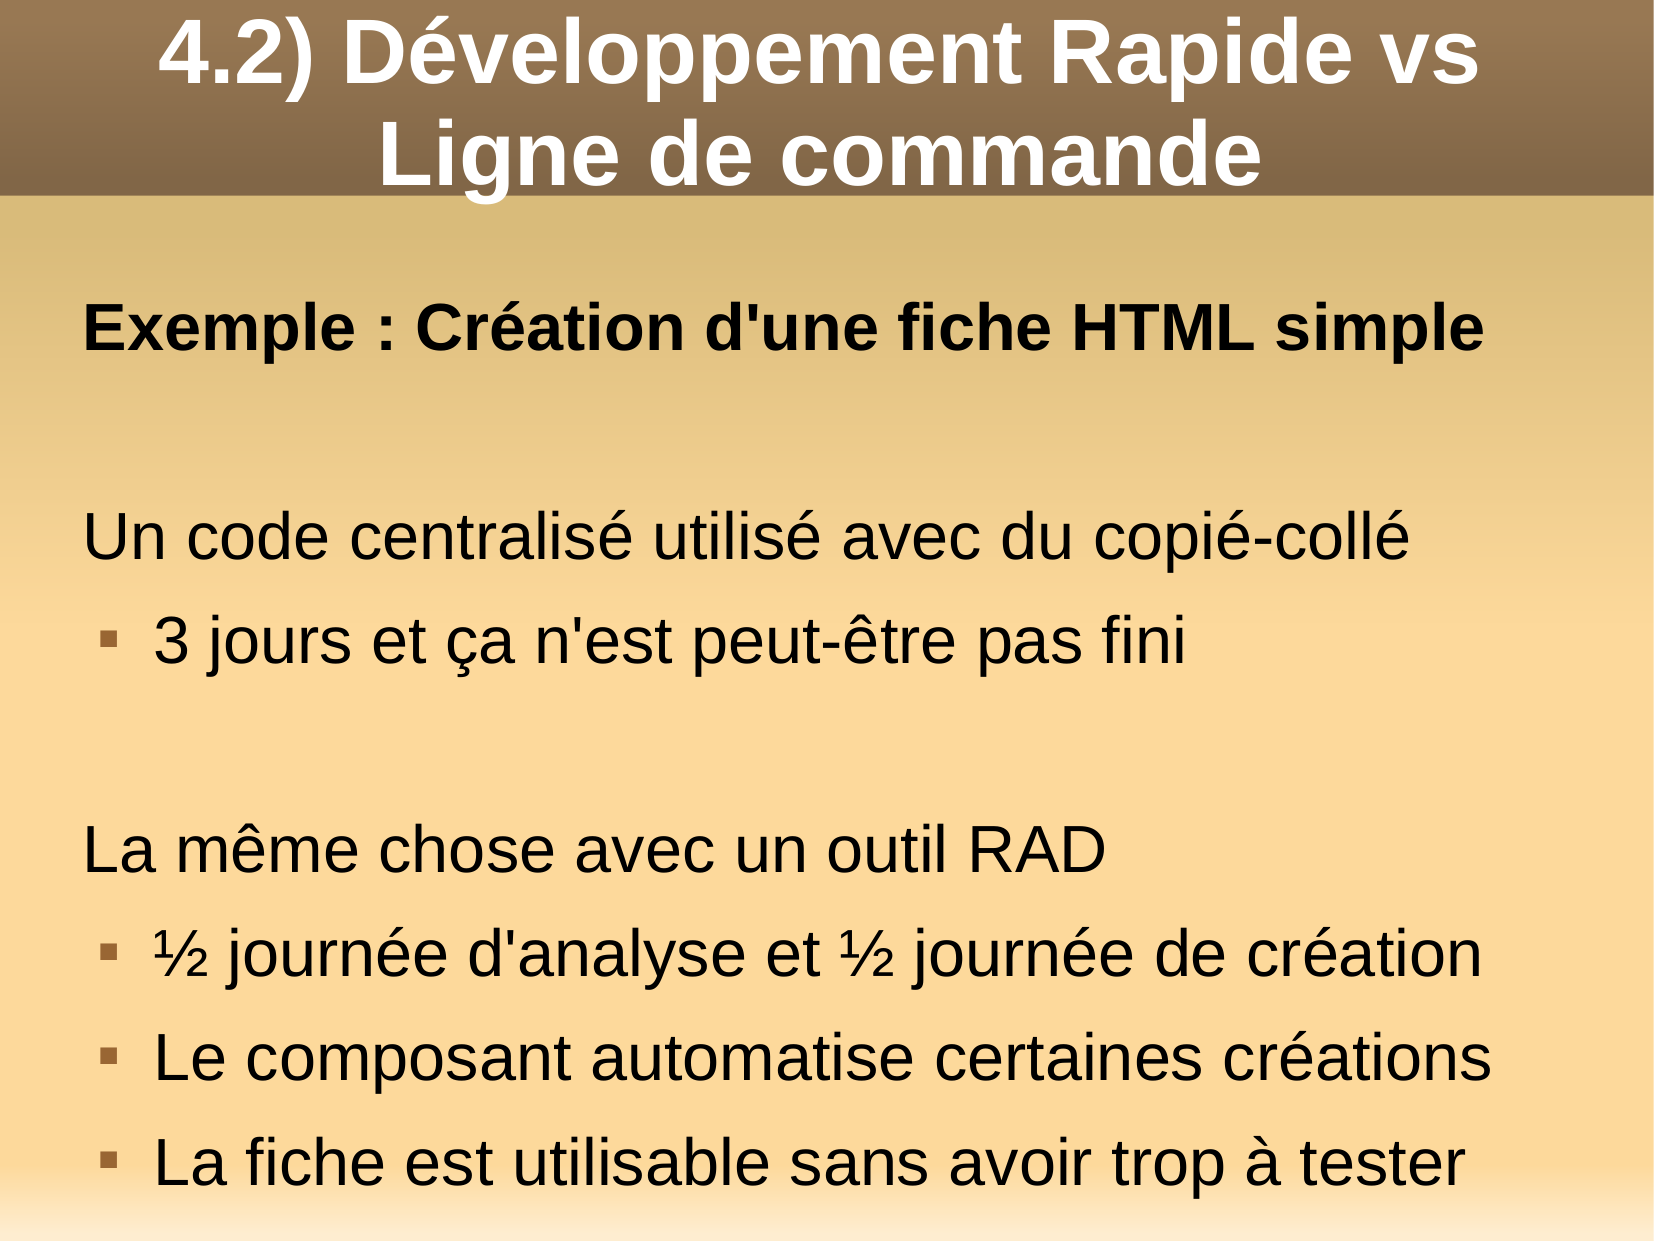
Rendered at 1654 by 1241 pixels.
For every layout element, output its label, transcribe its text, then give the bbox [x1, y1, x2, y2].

picture [0, 0, 1654, 1241]
list Exemple : Création d'une fiche HTML simple Un code centralisé utilisé avec du copié-collé 3 jours et ça n'est peut-être pas fini La même chose avec un outil RAD ½ journée d'analyse et ½ journée de création Le composant automatise certaines créations La fiche est utilisable sans avoir trop à tester [82, 290, 1571, 1200]
title 4.2) Développement Rapide vs Ligne de commande [76, 0, 1565, 206]
